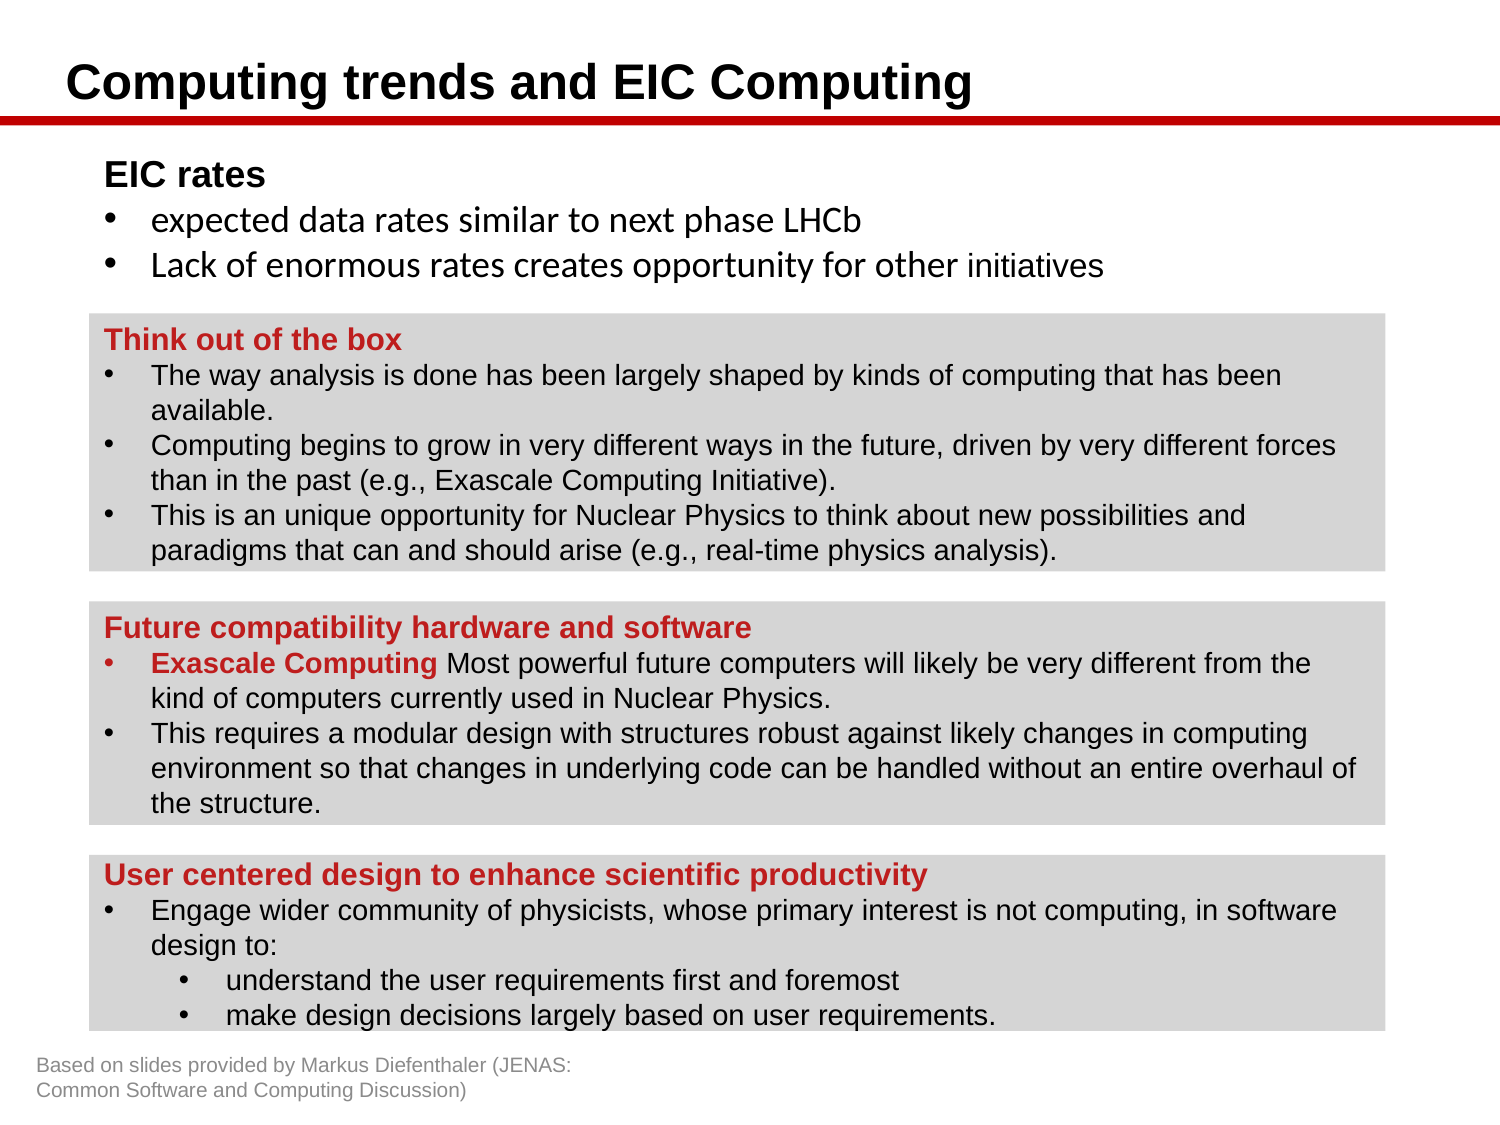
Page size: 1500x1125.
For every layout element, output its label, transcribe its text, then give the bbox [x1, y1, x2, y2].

text_box Think out of the box The way analysis is done has been largely shaped by kinds of computing that has been available. Computing begins to grow in very different ways in the future, driven by very different forces than in the past (e.g., Exascale Computing Initiative). This is an unique opportunity for Nuclear Physics to think about new possibilities and paradigms that can and should arise (e.g., real-time physics analysis). [89, 313, 1386, 572]
text_box EIC rates expected data rates similar to next phase LHCb Lack of enormous rates creates opportunity for other initiatives [89, 150, 1386, 284]
text_box Future compatibility hardware and software Exascale Computing Most powerful future computers will likely be very different from the kind of computers currently used in Nuclear Physics. This requires a modular design with structures robust against likely changes in computing environment so that changes in underlying code can be handled without an entire overhaul of the structure. [89, 601, 1386, 825]
text_box Based on slides provided by Markus Diefenthaler (JENAS: Common Software and Computing Discussion) [21, 1041, 631, 1113]
title Computing trends and EIC Computing [50, 39, 1440, 120]
text_box User centered design to enhance scientific productivity Engage wider community of physicists, whose primary interest is not computing, in software design to: understand the user requirements first and foremost make design decisions largely based on user requirements. [89, 854, 1386, 1031]
